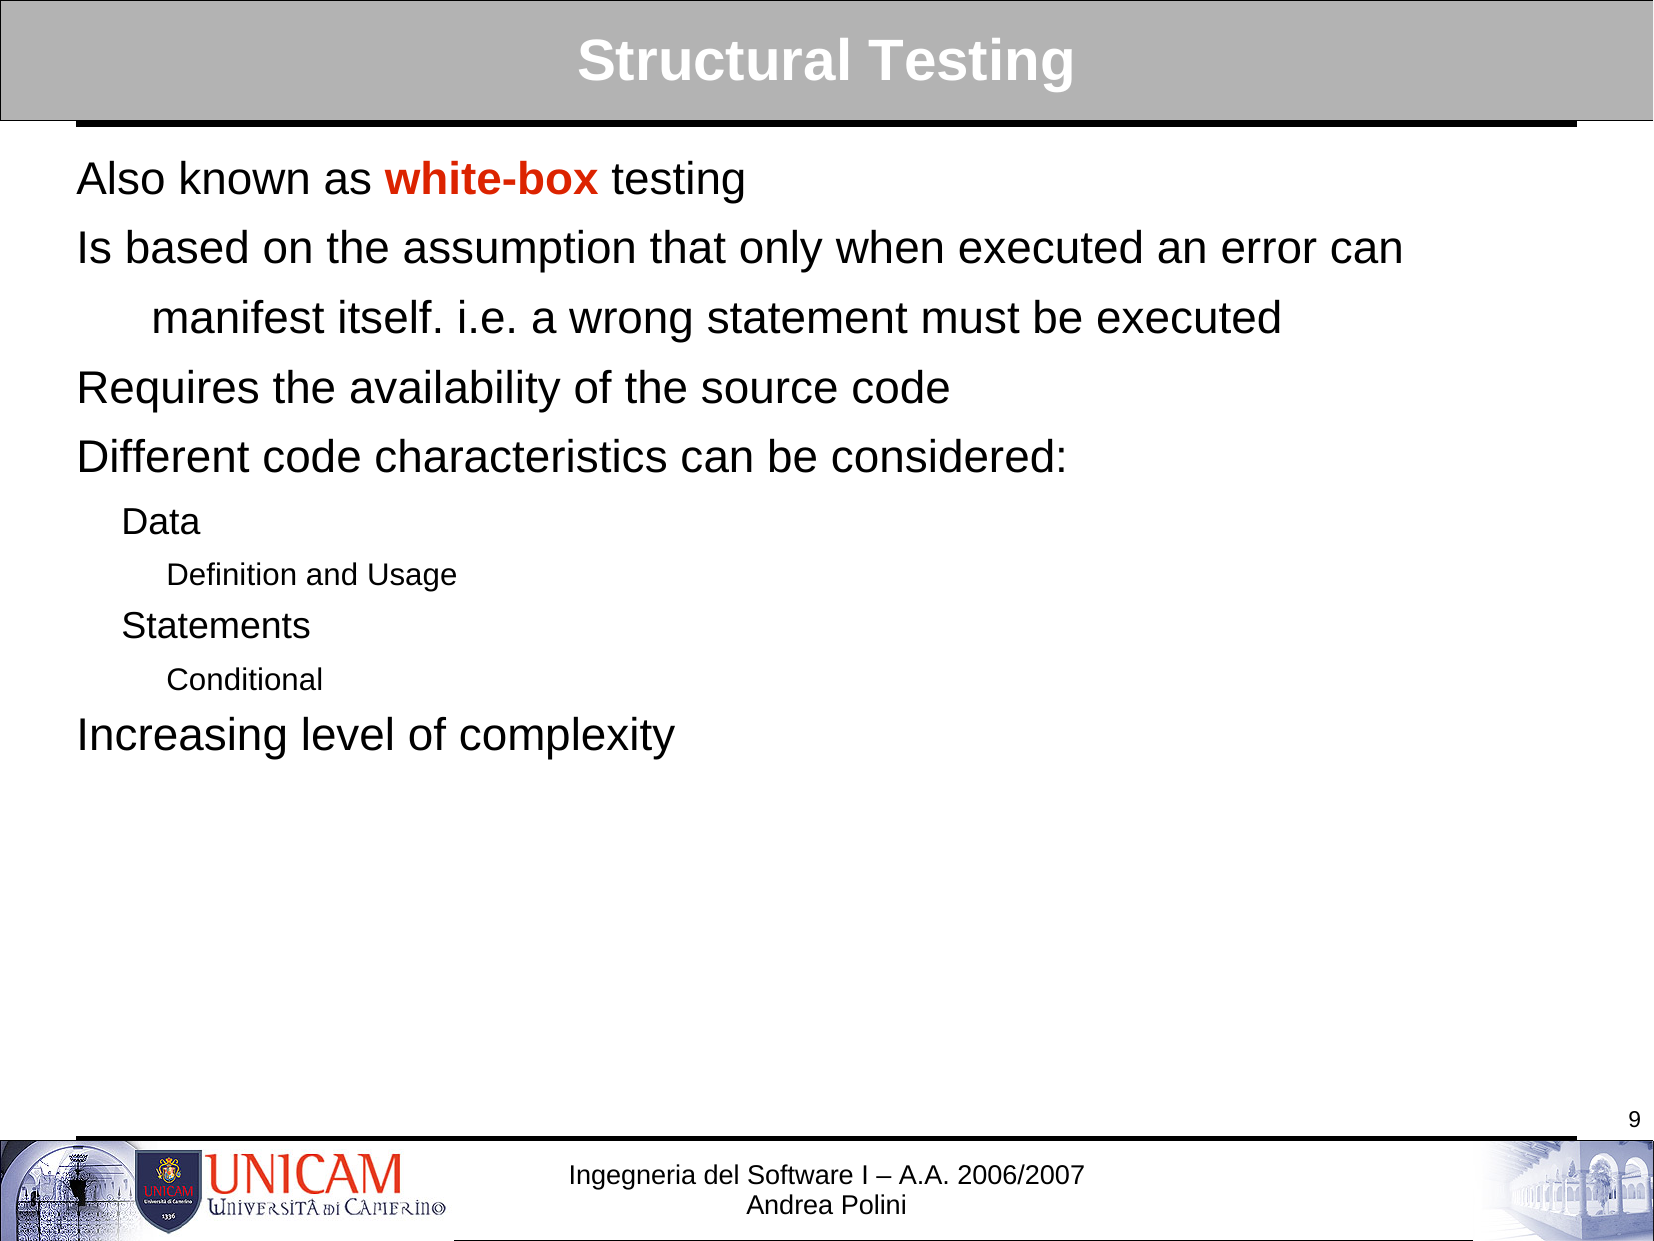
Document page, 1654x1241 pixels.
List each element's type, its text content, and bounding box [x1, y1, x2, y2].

title Structural Testing [0, 0, 1653, 121]
picture [0, 1141, 454, 1241]
picture [1473, 1141, 1654, 1241]
list Also known as white-box testing Is based on the assumption that only when executed an error can manifest itself. i.e. a wrong statement must be executed Requires the availability of the source code Different code characteristics can be considered: Data Definition and Usage Statements Conditional Increasing level of complexity [76, 152, 1577, 932]
